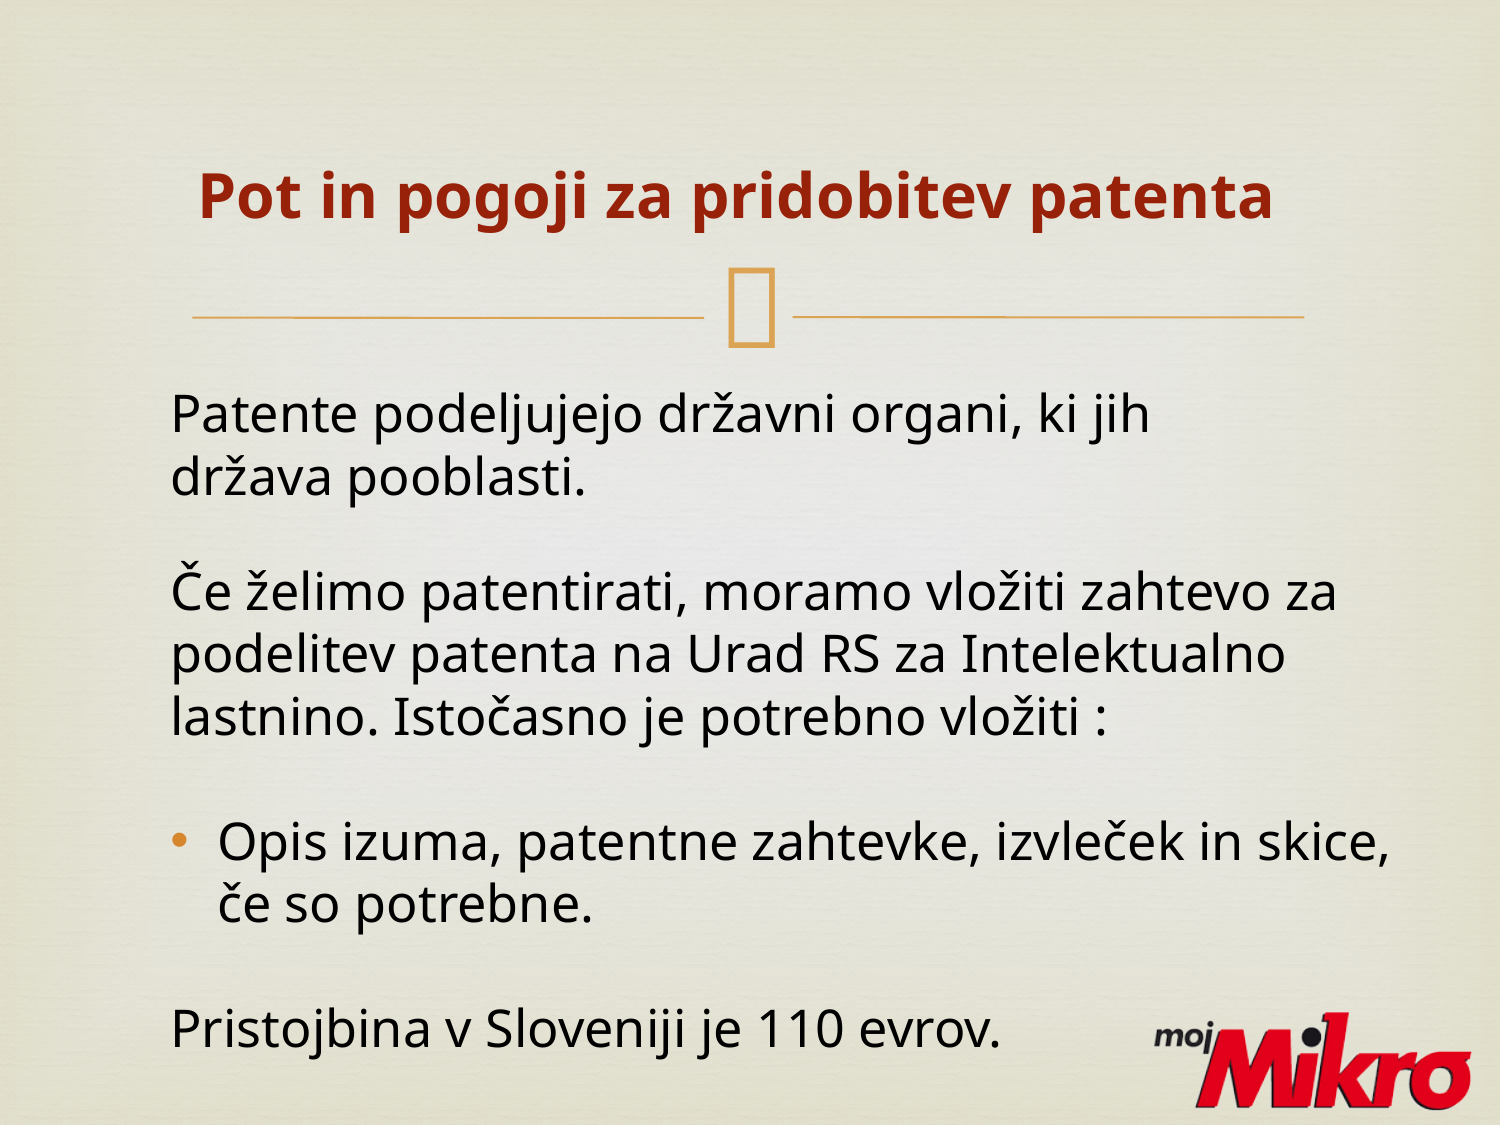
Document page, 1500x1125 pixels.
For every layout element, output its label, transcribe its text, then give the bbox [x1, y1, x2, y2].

text_box Če želimo patentirati, moramo vložiti zahtevo za podelitev patenta na Urad RS za Intelektualno lastnino. Istočasno je potrebno vložiti : Opis izuma, patentne zahtevke, izvleček in skice, če so potrebne. Pristojbina v Sloveniji je 110 evrov. [155, 550, 1455, 1066]
text_box Pot in pogoji za pridobitev patenta [183, 148, 1353, 314]
text_box Patente podeljujejo državni organi, ki jih država pooblasti. [155, 373, 1314, 514]
picture [1153, 1011, 1473, 1113]
